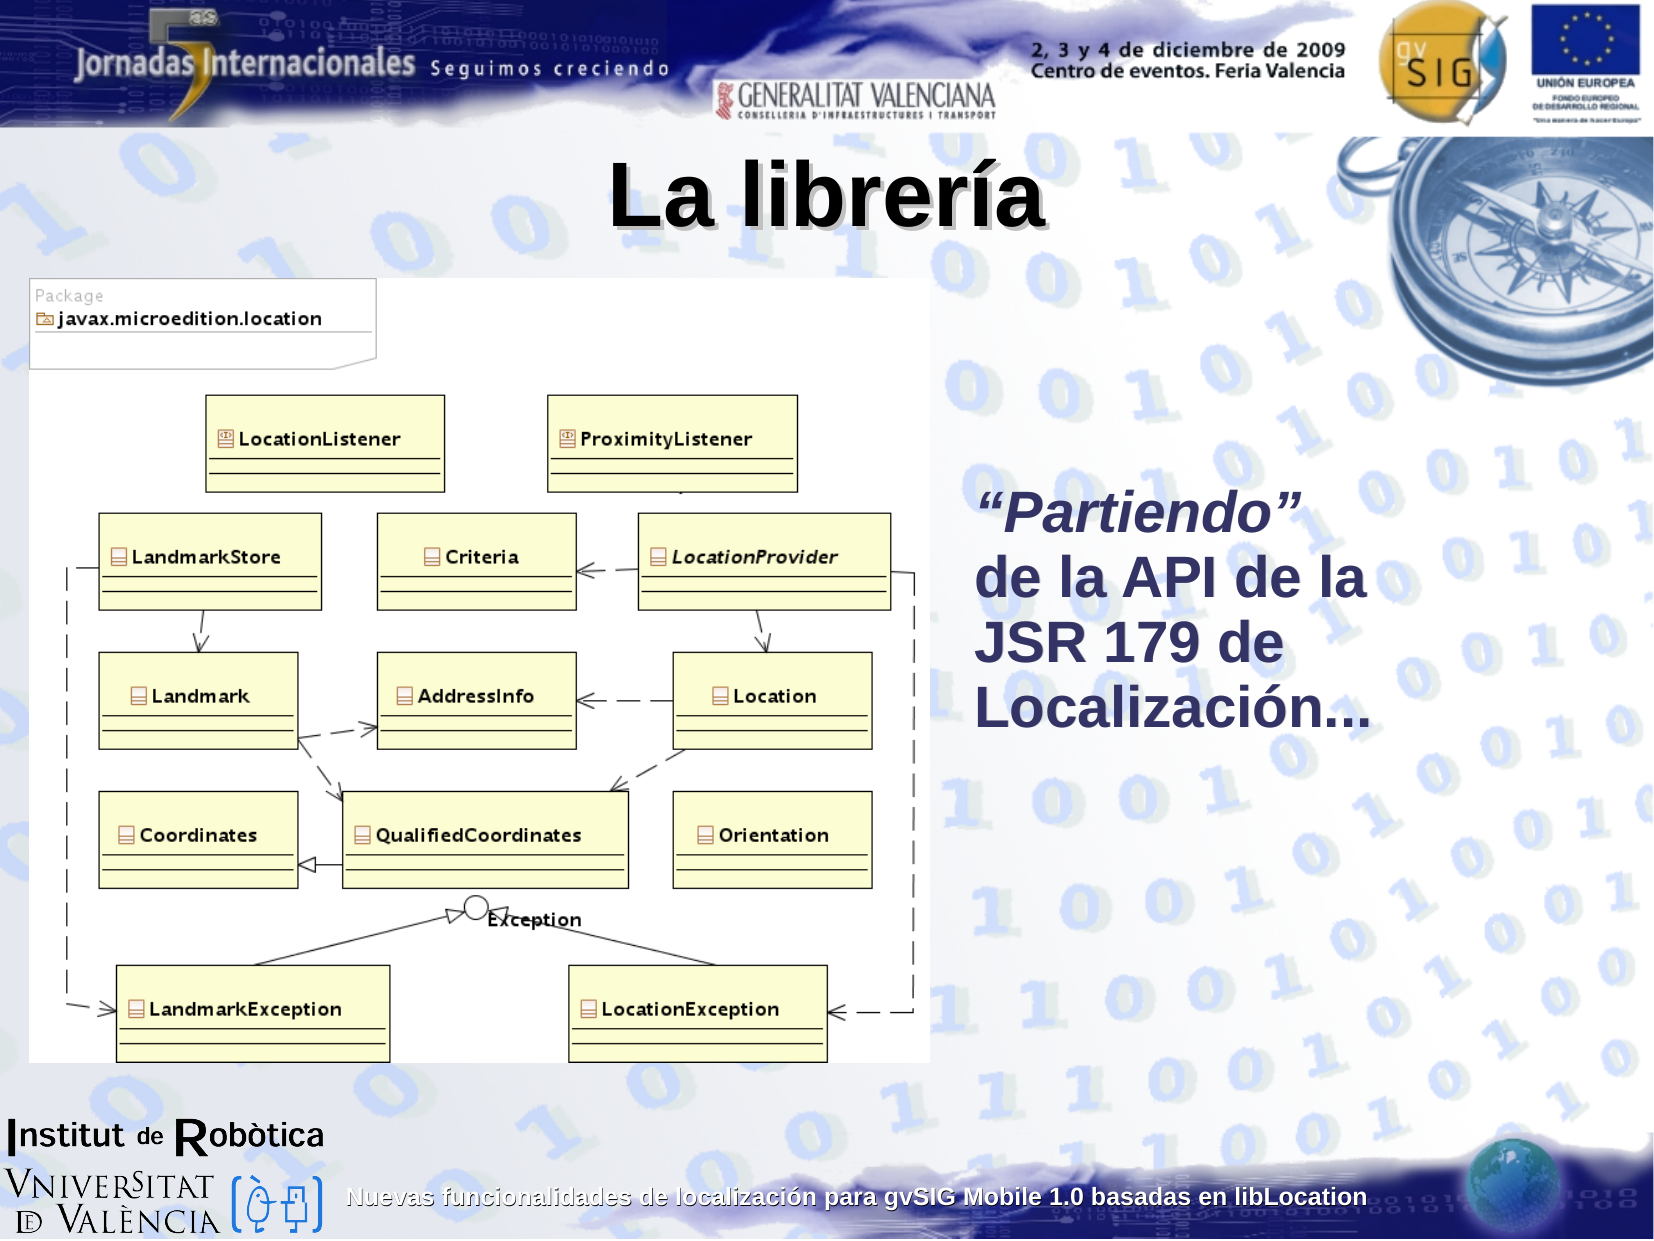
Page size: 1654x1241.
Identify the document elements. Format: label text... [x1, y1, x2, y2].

list “Partiendo” de la API de la JSR 179 de Localización... [974, 290, 1636, 1109]
picture [0, 0, 1654, 1239]
title La librería [82, 90, 1571, 298]
